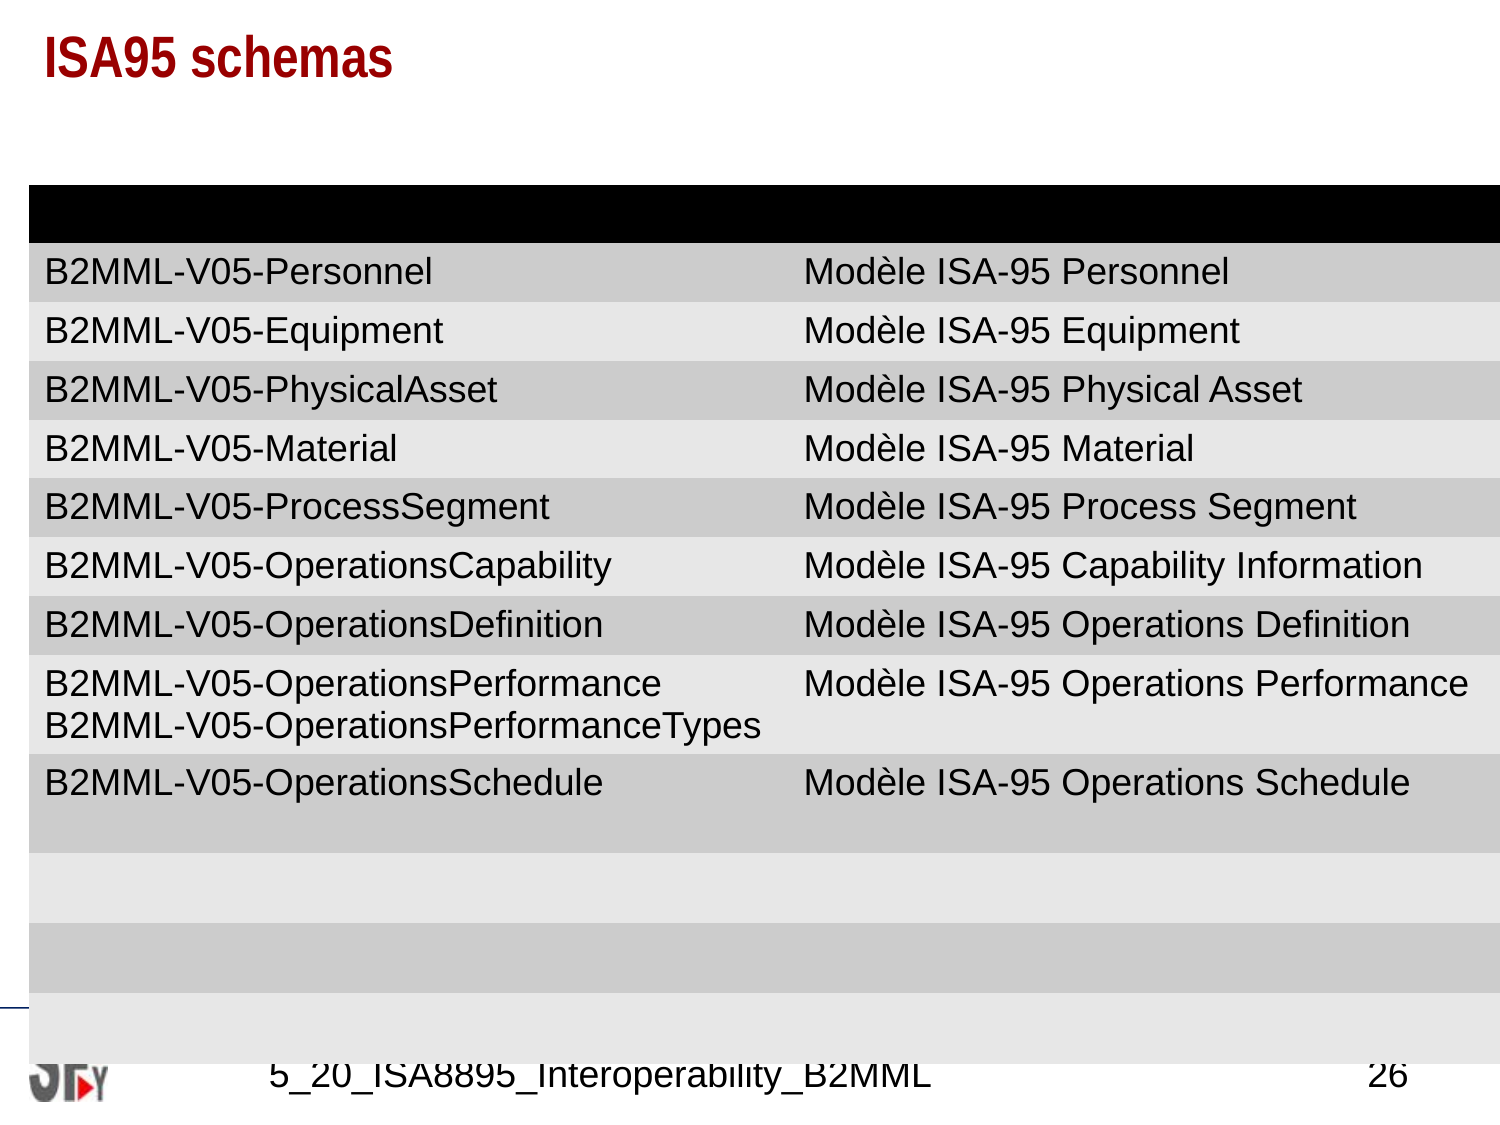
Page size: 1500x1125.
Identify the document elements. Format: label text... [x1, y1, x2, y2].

table_cell B2MML-V05-OperationsPerformance B2MML-V05-OperationsPerformanceTypes [29, 655, 789, 754]
table_cell B2MML-V05-ProcessSegment [29, 478, 789, 537]
table_cell Modèle ISA-95 Physical Asset [789, 361, 1500, 420]
table_cell B2MML-V05-Material [29, 420, 789, 478]
table_cell B2MML-V05-PhysicalAsset [29, 361, 789, 420]
table_cell B2MML-V05-OperationsSchedule [29, 754, 789, 853]
table_cell [29, 993, 789, 1064]
table_cell [29, 853, 789, 923]
table_cell Modèle ISA-95 Equipment [789, 302, 1500, 361]
table_cell [789, 923, 1500, 993]
table_cell B2MML-V05-Personnel [29, 243, 789, 302]
table_cell B2MML-V05-OperationsCapability [29, 537, 789, 596]
table_cell Modèle ISA-95 Operations Definition [789, 596, 1500, 655]
table_cell Modèle ISA-95 Process Segment [789, 478, 1500, 537]
table_cell B2MML-V05-Equipment [29, 302, 789, 361]
table_cell B2MML-V05-OperationsDefinition [29, 596, 789, 655]
table_cell [29, 923, 789, 993]
slide_number <numéro> [1352, 1064, 1490, 1103]
table_cell Modèle ISA-95 Personnel [789, 243, 1500, 302]
table_cell Modèle ISA-95 Operations Schedule [789, 754, 1500, 853]
table_header Usage [789, 185, 1500, 243]
table_cell Modèle ISA-95 Operations Performance [789, 655, 1500, 754]
title ISA95 schemas [29, 12, 1471, 138]
table_cell [789, 993, 1500, 1064]
table_cell [789, 853, 1500, 923]
table_cell Modèle ISA-95 Material [789, 420, 1500, 478]
table_cell Modèle ISA-95 Capability Information [789, 537, 1500, 596]
picture [29, 1064, 108, 1102]
table_header Schema [29, 185, 789, 243]
footer 5_20_ISA8895_Interoperability_B2MML [253, 1064, 1336, 1103]
